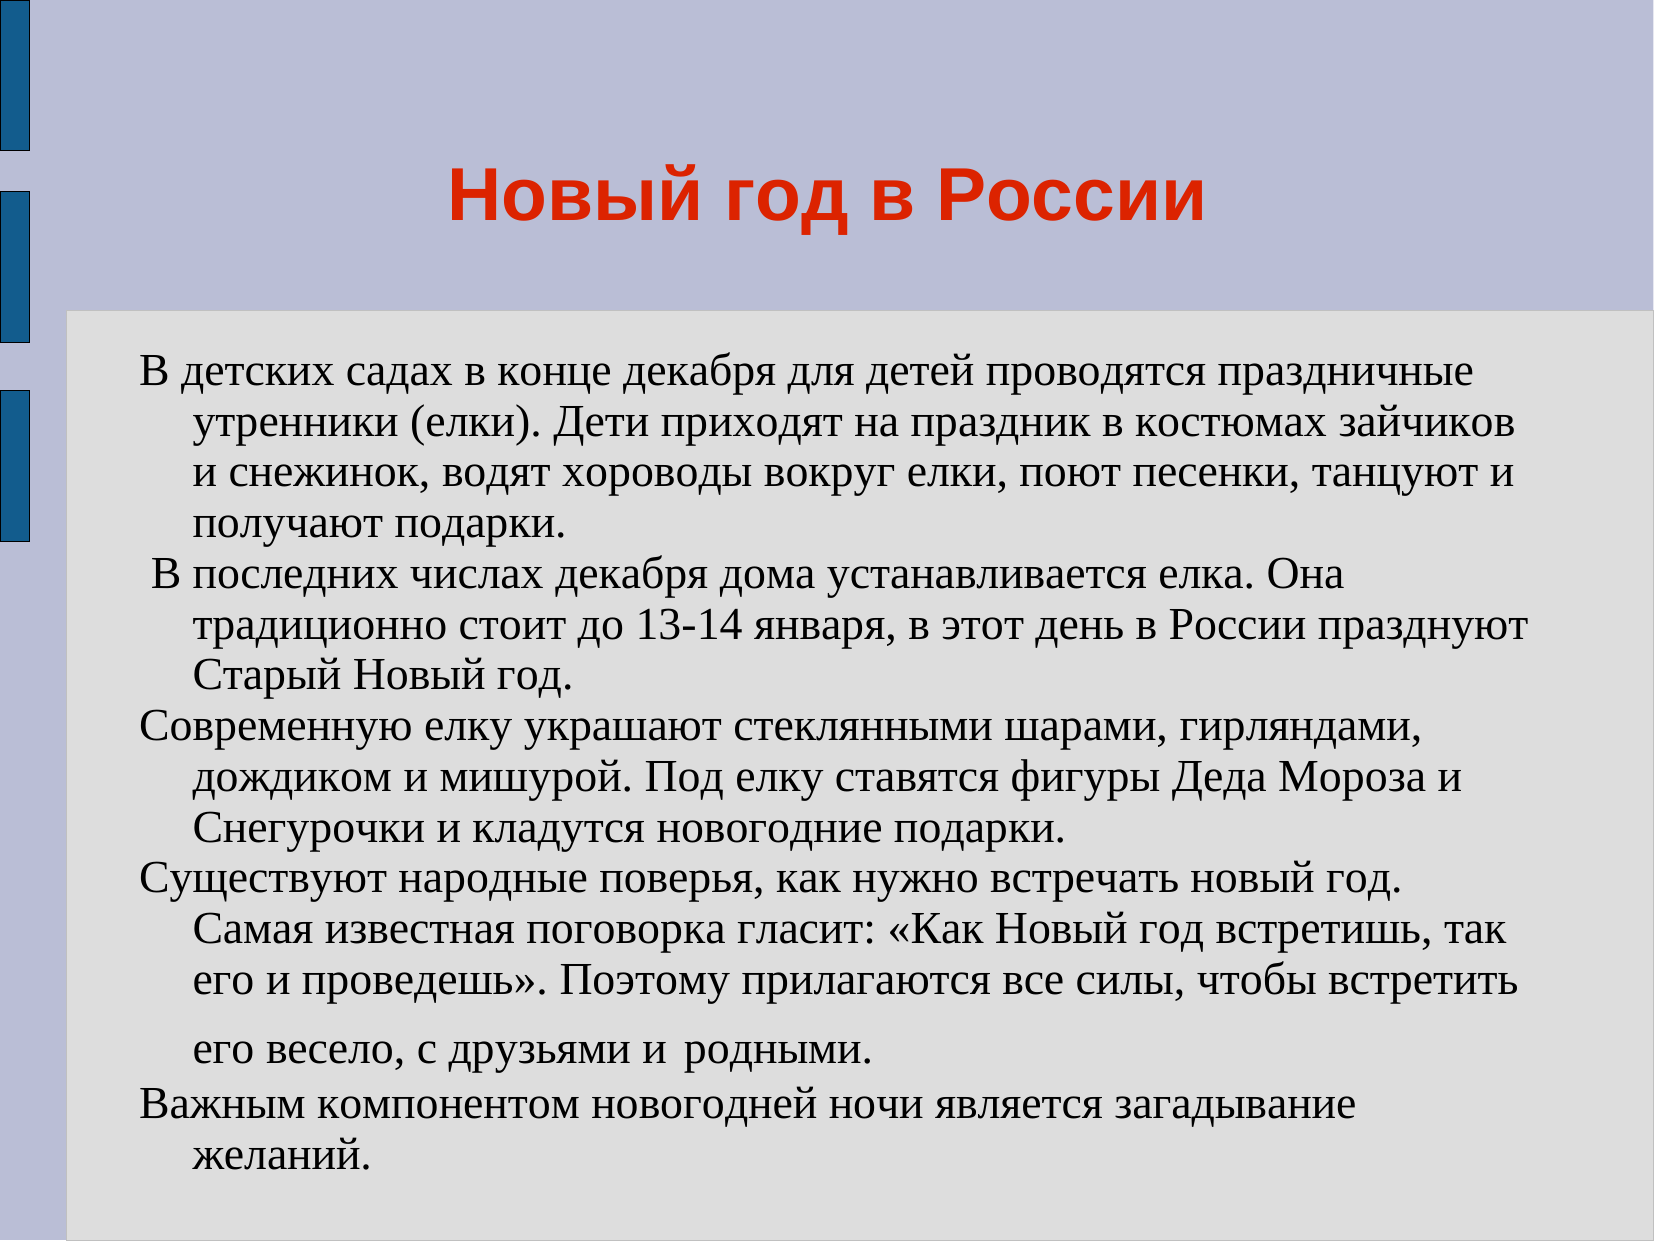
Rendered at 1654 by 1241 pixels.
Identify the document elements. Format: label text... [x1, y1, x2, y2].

list В детских садах в конце декабря для детей проводятся праздничные утренники (елки). Дети приходят на праздник в костюмах зайчиков и снежинок, водят хороводы вокруг елки, поют песенки, танцуют и получают подарки. В последних числах декабря дома устанавливается елка. Она традиционно стоит до 13-14 января, в этот день в России празднуют Старый Новый год. Современную елку украшают стеклянными шарами, гирляндами, дождиком и мишурой. Под елку ставятся фигуры Деда Мороза и Снегурочки и кладутся новогодние подарки. Существуют народные поверья, как нужно встречать новый год. Самая известная поговорка гласит: «Как Новый год встретишь, так его и проведешь». Поэтому прилагаются все силы, чтобы встретить его весело, с друзьями и родными. Важным компонентом новогодней ночи является загадывание желаний. [121, 344, 1534, 1185]
title Новый год в России [121, 98, 1534, 291]
